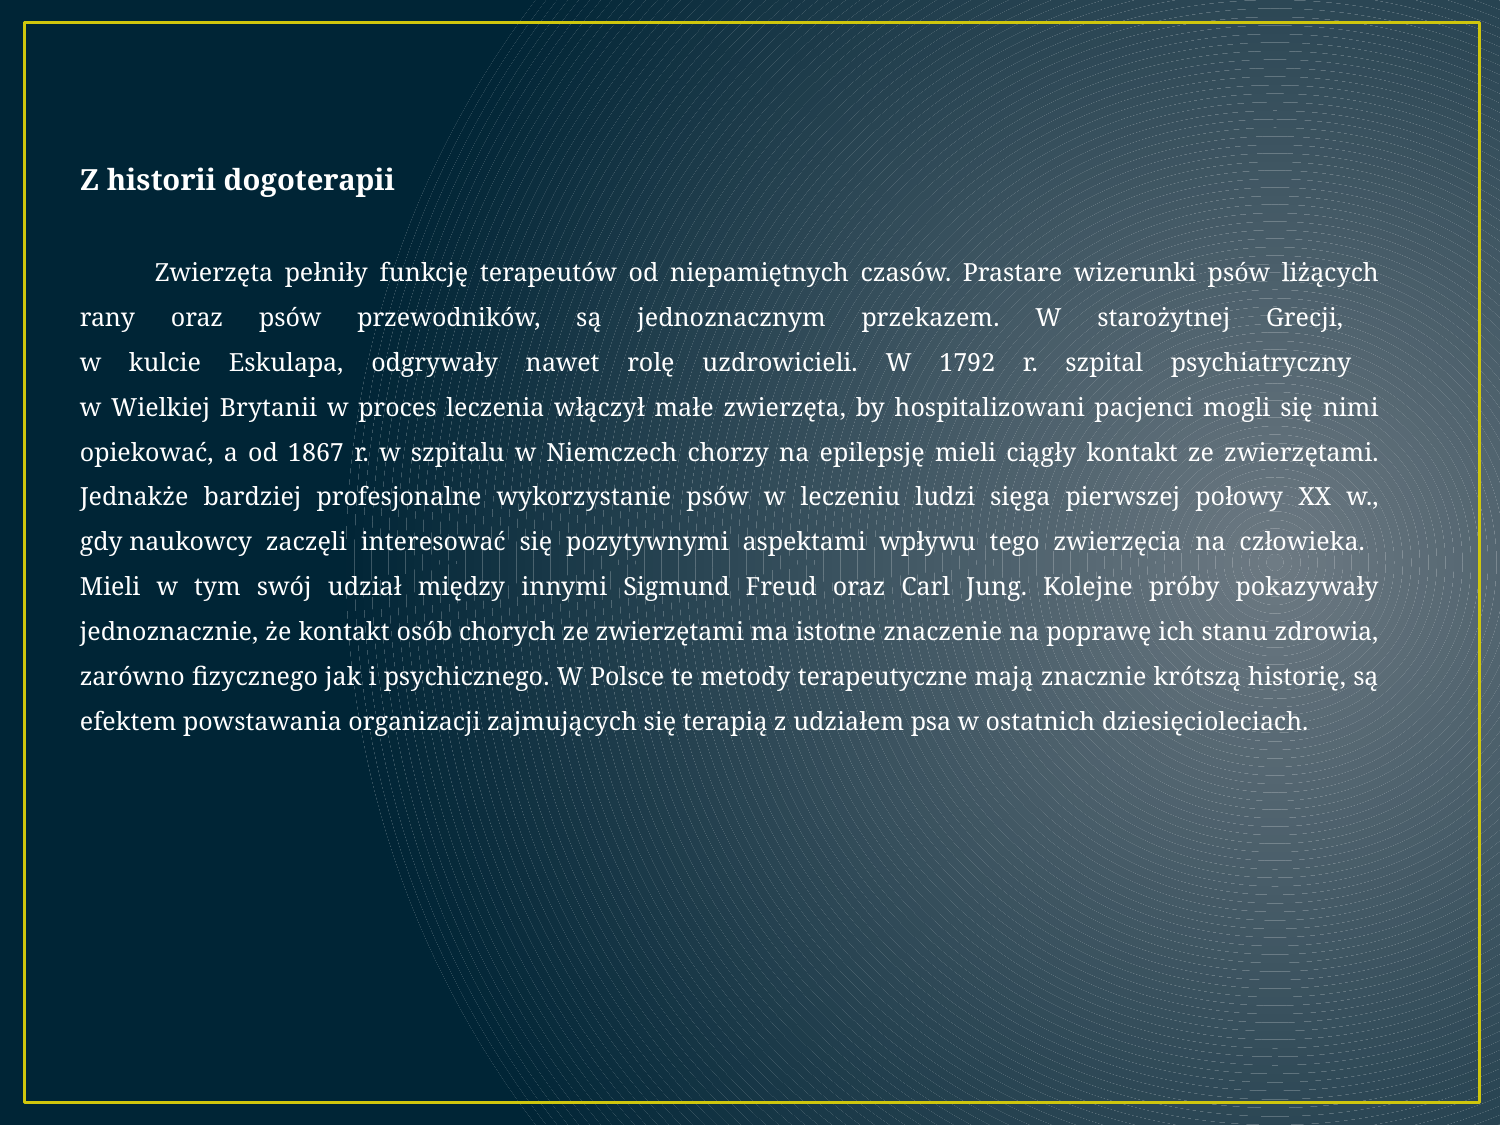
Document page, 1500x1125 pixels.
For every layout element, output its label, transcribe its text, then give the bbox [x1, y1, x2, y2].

text_box Z historii dogoterapii Zwierzęta pełniły funkcję terapeutów od niepamiętnych czasów. Prastare wizerunki psów liżących rany oraz psów przewodników, są jednoznacznym przekazem. W starożytnej Grecji, w kulcie Eskulapa, odgrywały nawet rolę uzdrowicieli. W 1792 r. szpital psychiatryczny w Wielkiej Brytanii w proces leczenia włączył małe zwierzęta, by hospitalizowani pacjenci mogli się nimi opiekować, a od 1867 r. w szpitalu w Niemczech chorzy na epilepsję mieli ciągły kontakt ze zwierzętami. Jednakże bardziej profesjonalne wykorzystanie psów w leczeniu ludzi sięga pierwszej połowy XX w., gdy naukowcy zaczęli interesować się pozytywnymi aspektami wpływu tego zwierzęcia na człowieka. Mieli w tym swój udział między innymi Sigmund Freud oraz Carl Jung. Kolejne próby pokazywały jednoznacznie, że kontakt osób chorych ze zwierzętami ma istotne znaczenie na poprawę ich stanu zdrowia, zarówno fizycznego jak i psychicznego. W Polsce te metody terapeutyczne mają znacznie krótszą historię, są efektem powstawania organizacji zajmujących się terapią z udziałem psa w ostatnich dziesięcioleciach. [65, 102, 1400, 743]
